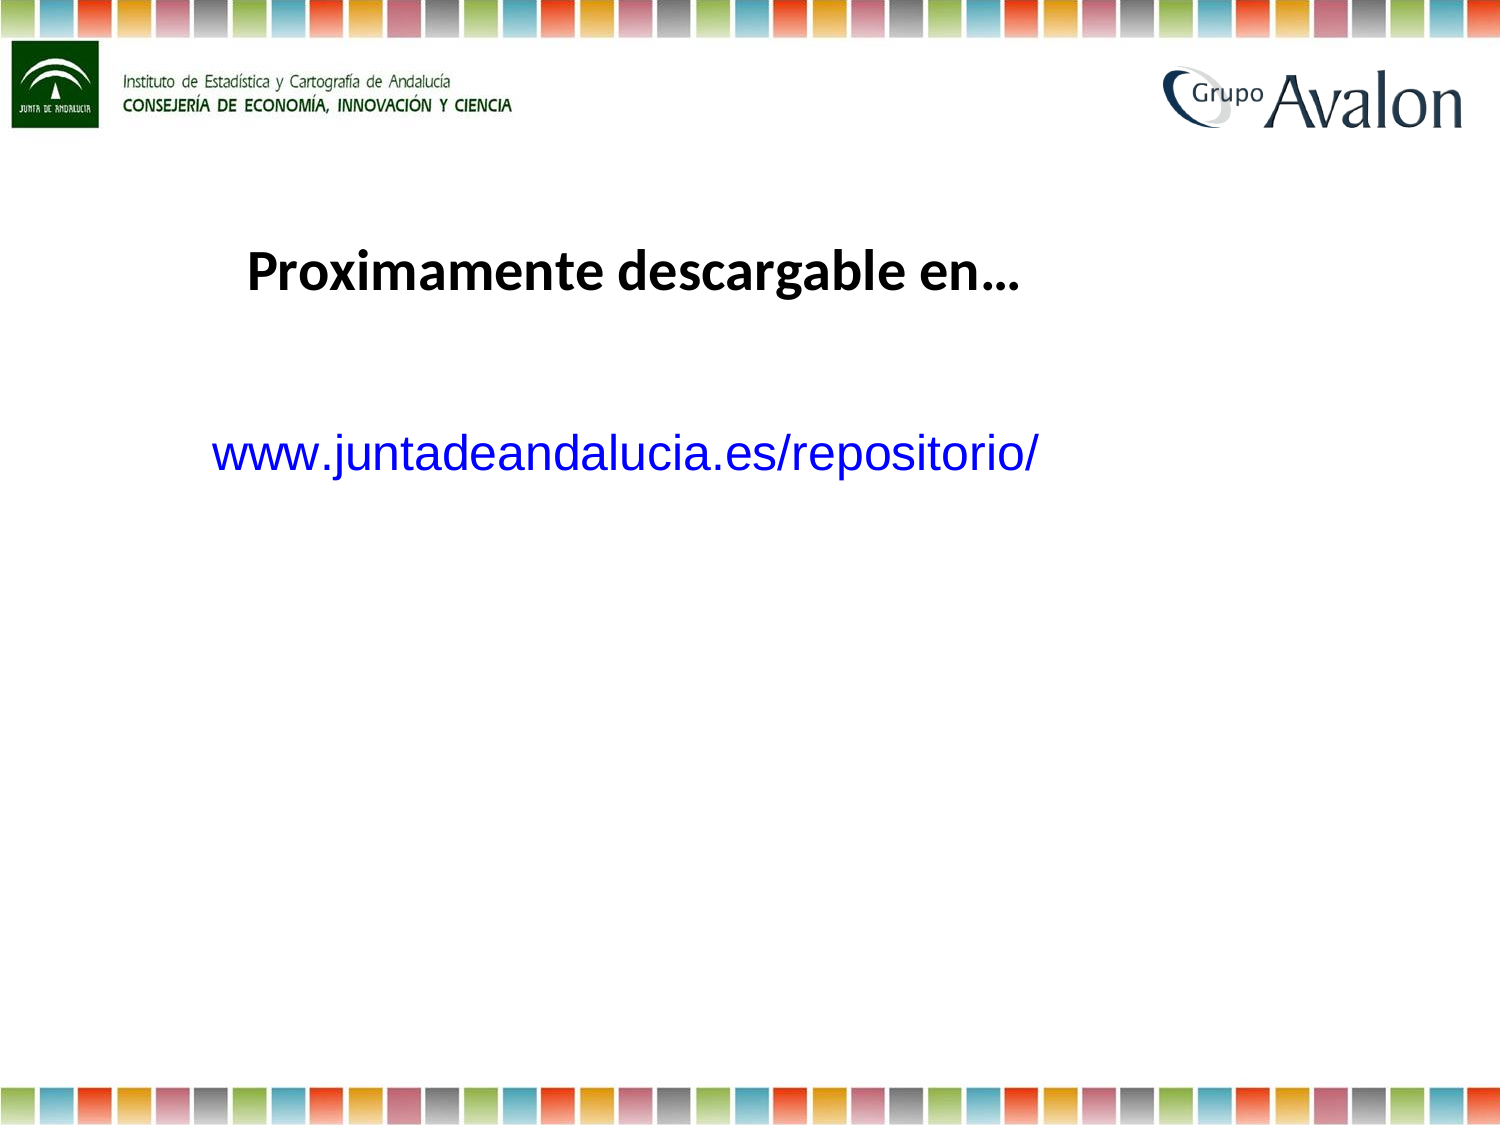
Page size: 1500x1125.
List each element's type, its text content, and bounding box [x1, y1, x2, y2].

text_box Proximamente descargable en… [0, 231, 1241, 350]
picture [0, 0, 1500, 1125]
text_box www.juntadeandalucia.es/repositorio/ [183, 420, 1389, 587]
